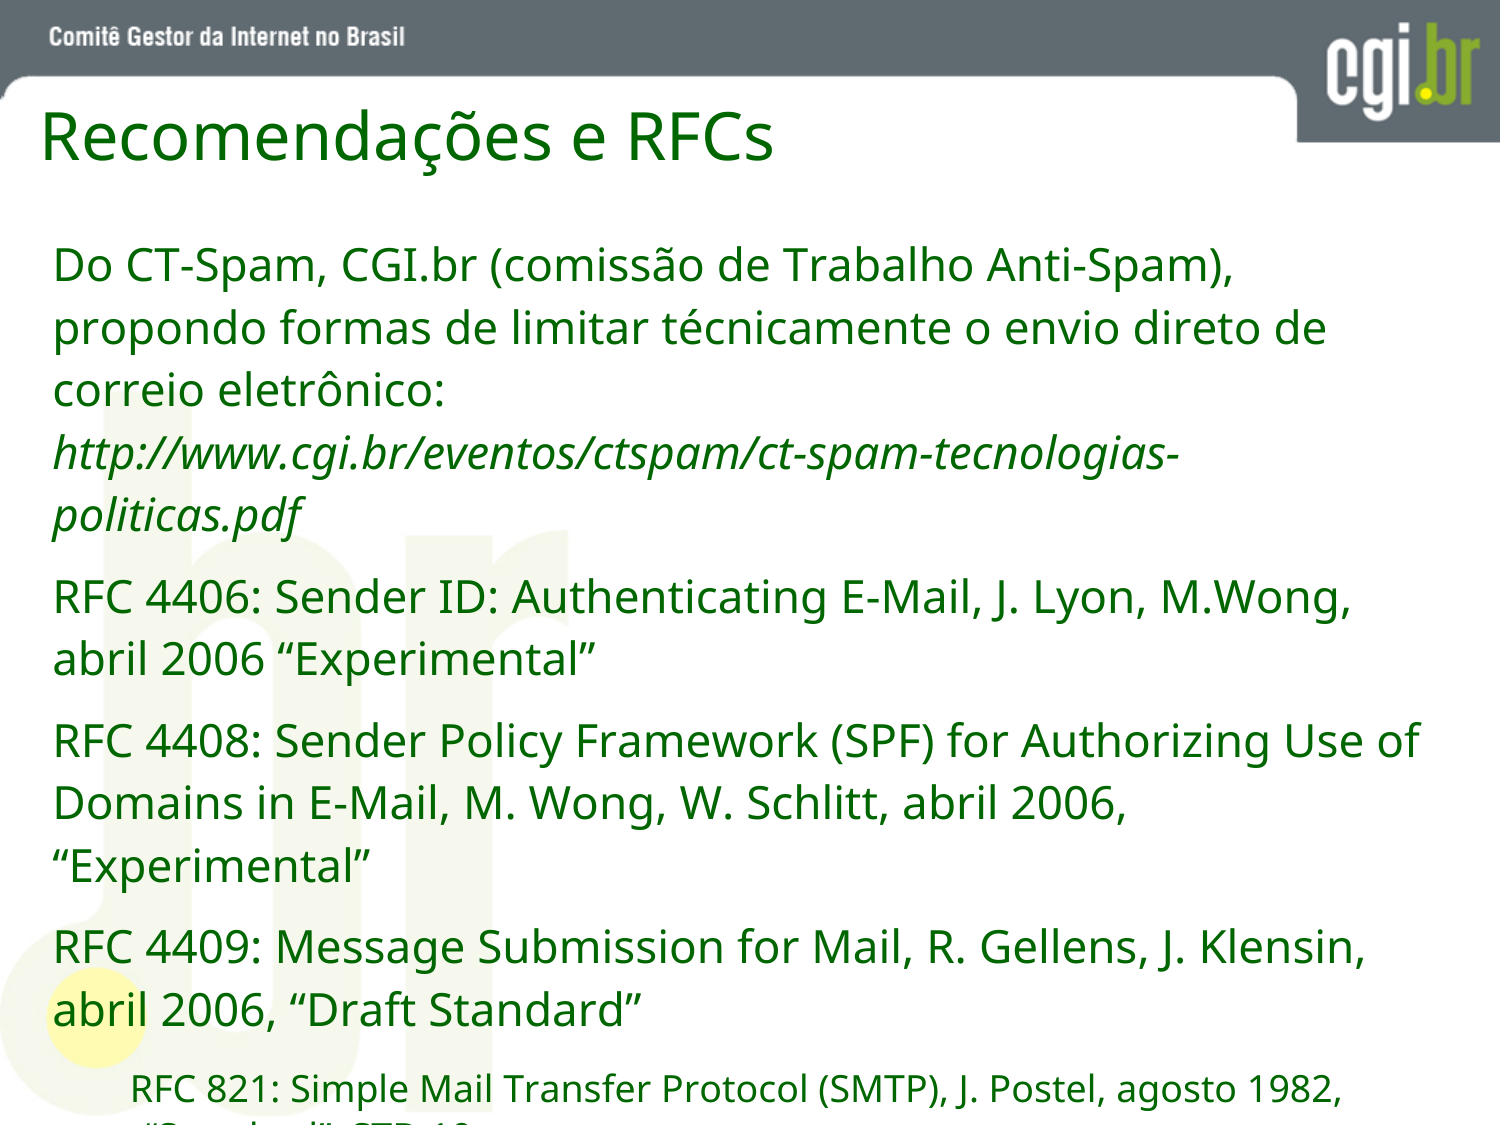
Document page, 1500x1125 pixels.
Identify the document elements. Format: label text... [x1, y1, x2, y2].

picture [0, 0, 1500, 1125]
title Recomendações e RFCs [24, 86, 1375, 183]
list Do CT-Spam, CGI.br (comissão de Trabalho Anti-Spam), propondo formas de limitar técnicamente o envio direto de correio eletrônico: http://www.cgi.br/eventos/ctspam/ct-spam-tecnologias-politicas.pdf RFC 4406: Sender ID: Authenticating E-Mail, J. Lyon, M.Wong, abril 2006 “Experimental” RFC 4408: Sender Policy Framework (SPF) for Authorizing Use of Domains in E-Mail, M. Wong, W. Schlitt, abril 2006, “Experimental” RFC 4409: Message Submission for Mail, R. Gellens, J. Klensin, abril 2006, “Draft Standard” RFC 821: Simple Mail Transfer Protocol (SMTP), J. Postel, agosto 1982, “Standard” STD 10 RFC 822: Standard for the Format of ARPA Internet Text Messages, D Crocker, agosto 1982, “Standard” STD 11 [37, 224, 1438, 1121]
picture [255, 1121, 312, 1125]
